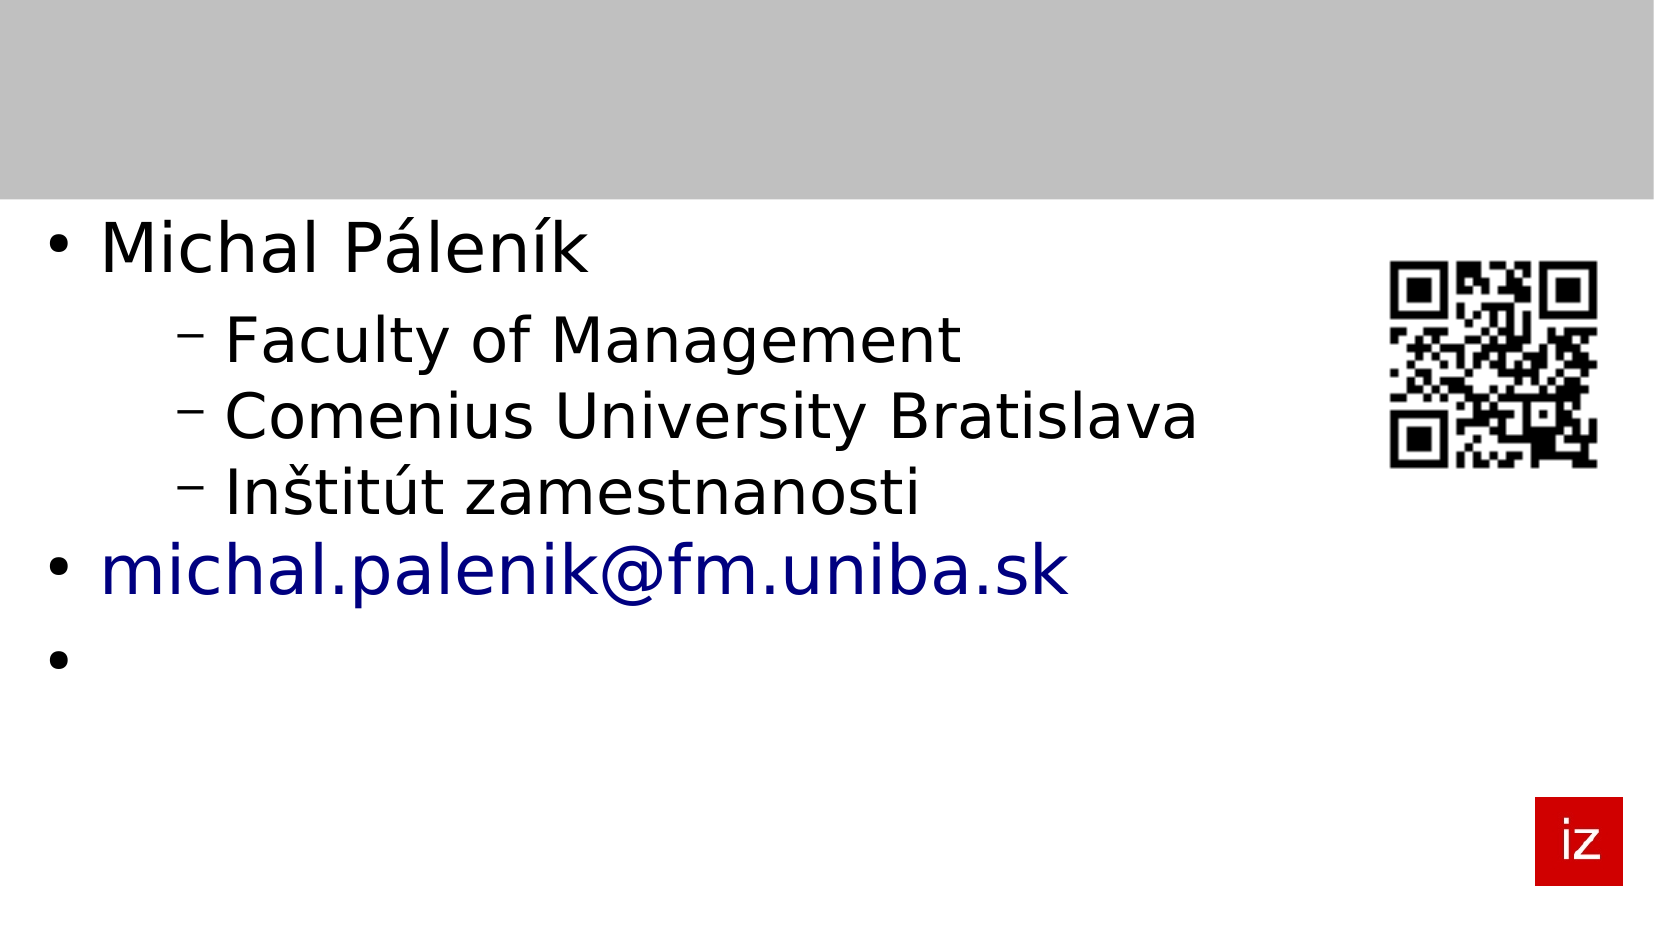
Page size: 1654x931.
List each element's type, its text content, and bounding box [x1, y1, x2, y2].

list Michal Páleník Faculty of Management Comenius University Bratislava Inštitút zamestnanosti michal.palenik@fm.uniba.sk [29, 221, 1533, 808]
picture [1535, 797, 1623, 886]
picture [1358, 229, 1631, 502]
